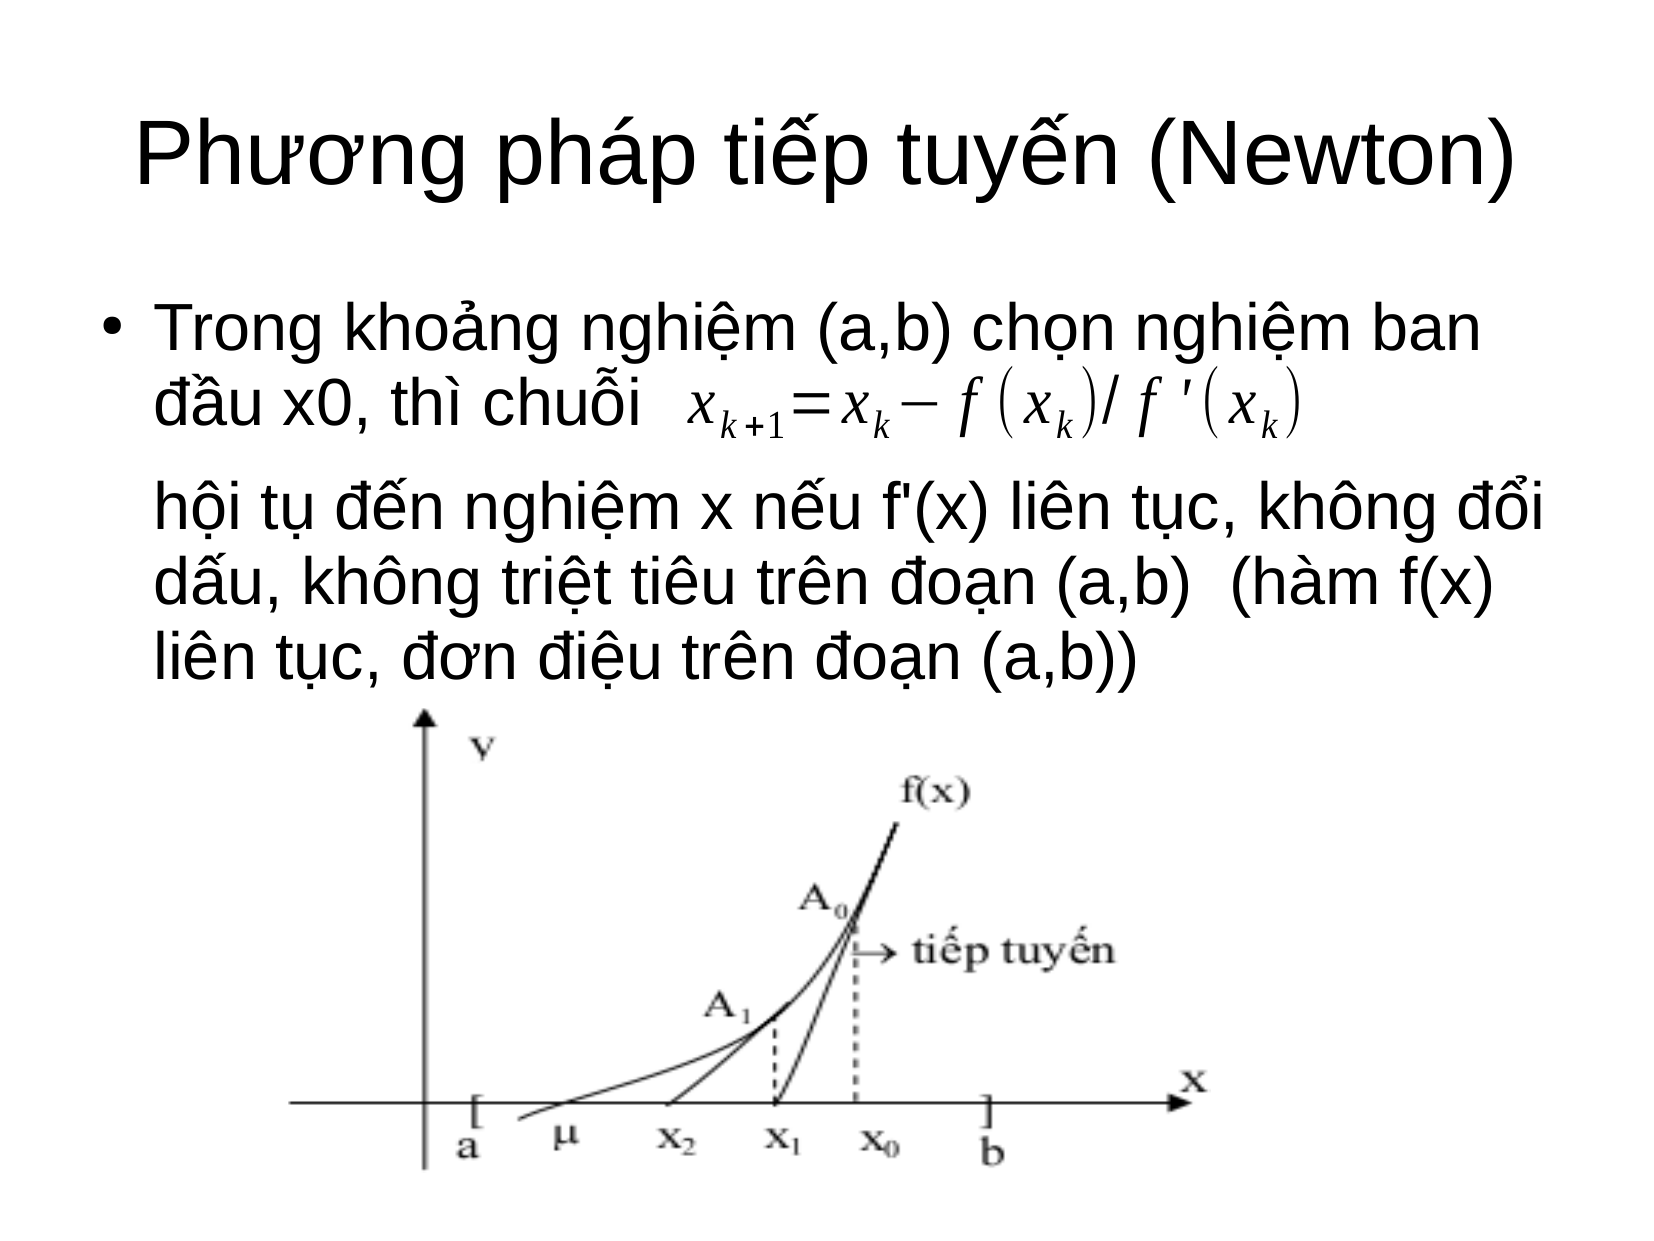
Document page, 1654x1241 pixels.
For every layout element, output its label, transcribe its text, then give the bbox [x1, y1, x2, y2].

picture [288, 1034, 1211, 1173]
chart [678, 362, 1310, 448]
list Trong khoảng nghiệm (a,b) chọn nghiệm ban đầu x0, thì chuỗi hội tụ đến nghiệm x nếu f'(x) liên tục, không đổi dấu, không triệt tiêu trên đoạn (a,b) (hàm f(x) liên tục, đơn điệu trên đoạn (a,b)) [82, 290, 1571, 1034]
title Phương pháp tiếp tuyến (Newton) [82, 56, 1571, 250]
